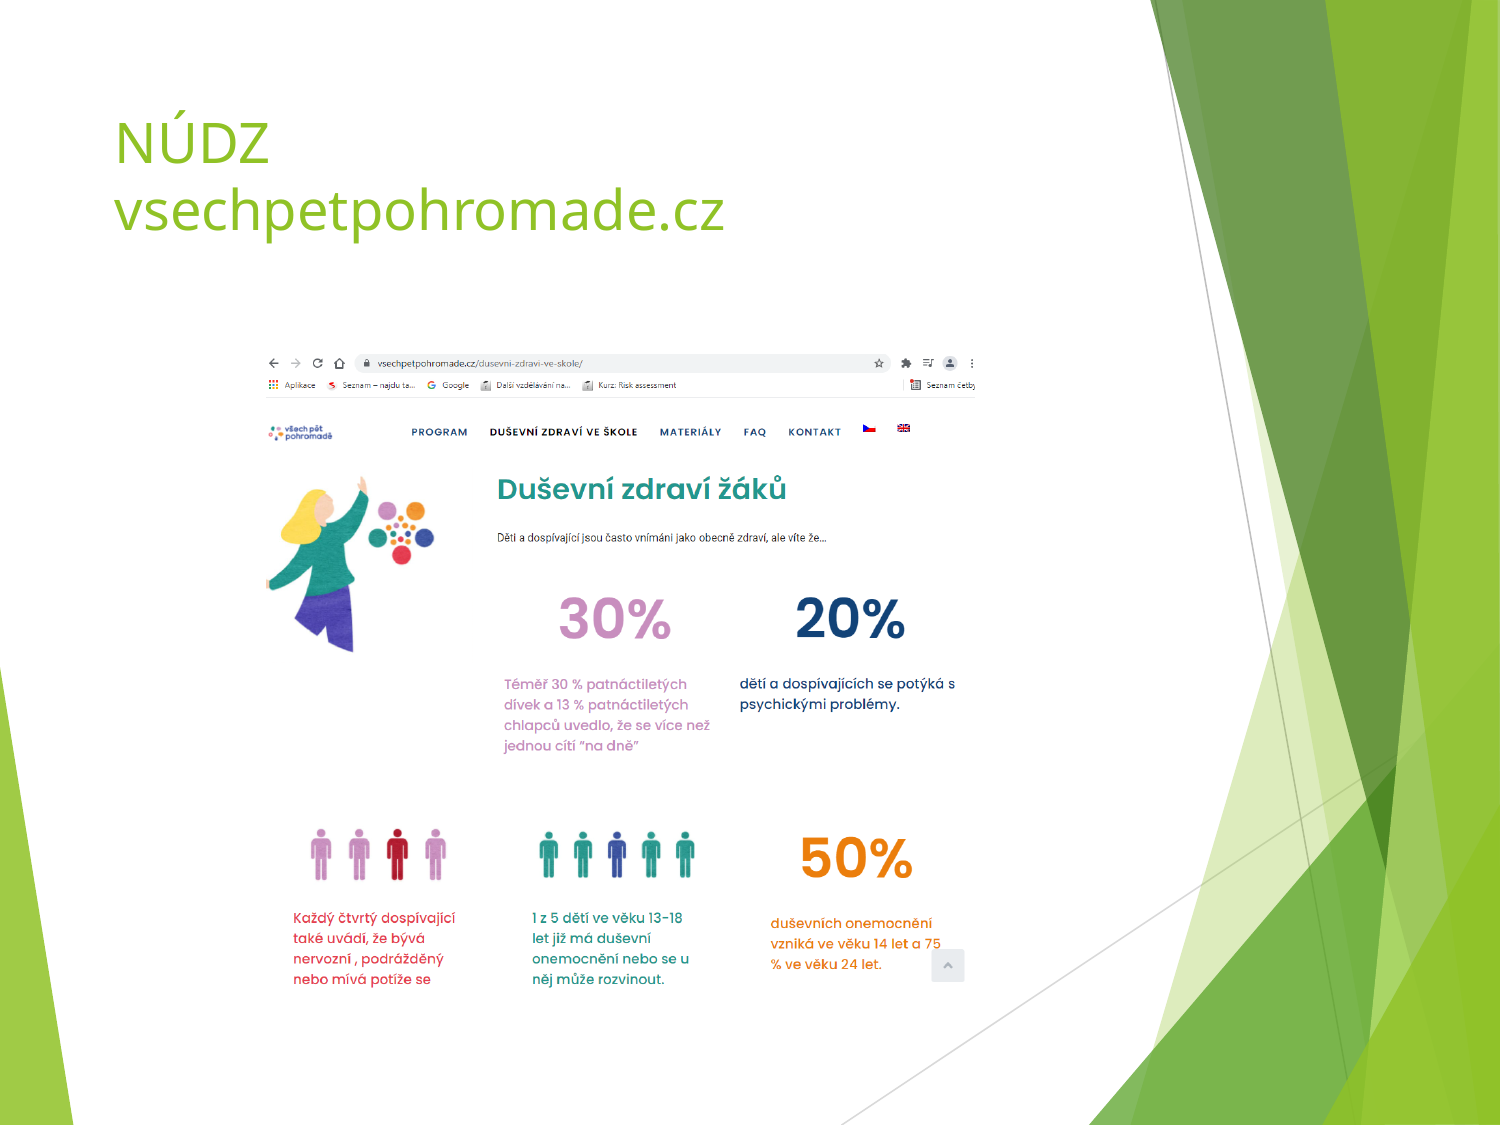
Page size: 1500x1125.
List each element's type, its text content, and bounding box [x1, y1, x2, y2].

picture [266, 354, 975, 992]
title NÚDZ vsechpetpohromade.cz [99, 99, 1142, 317]
